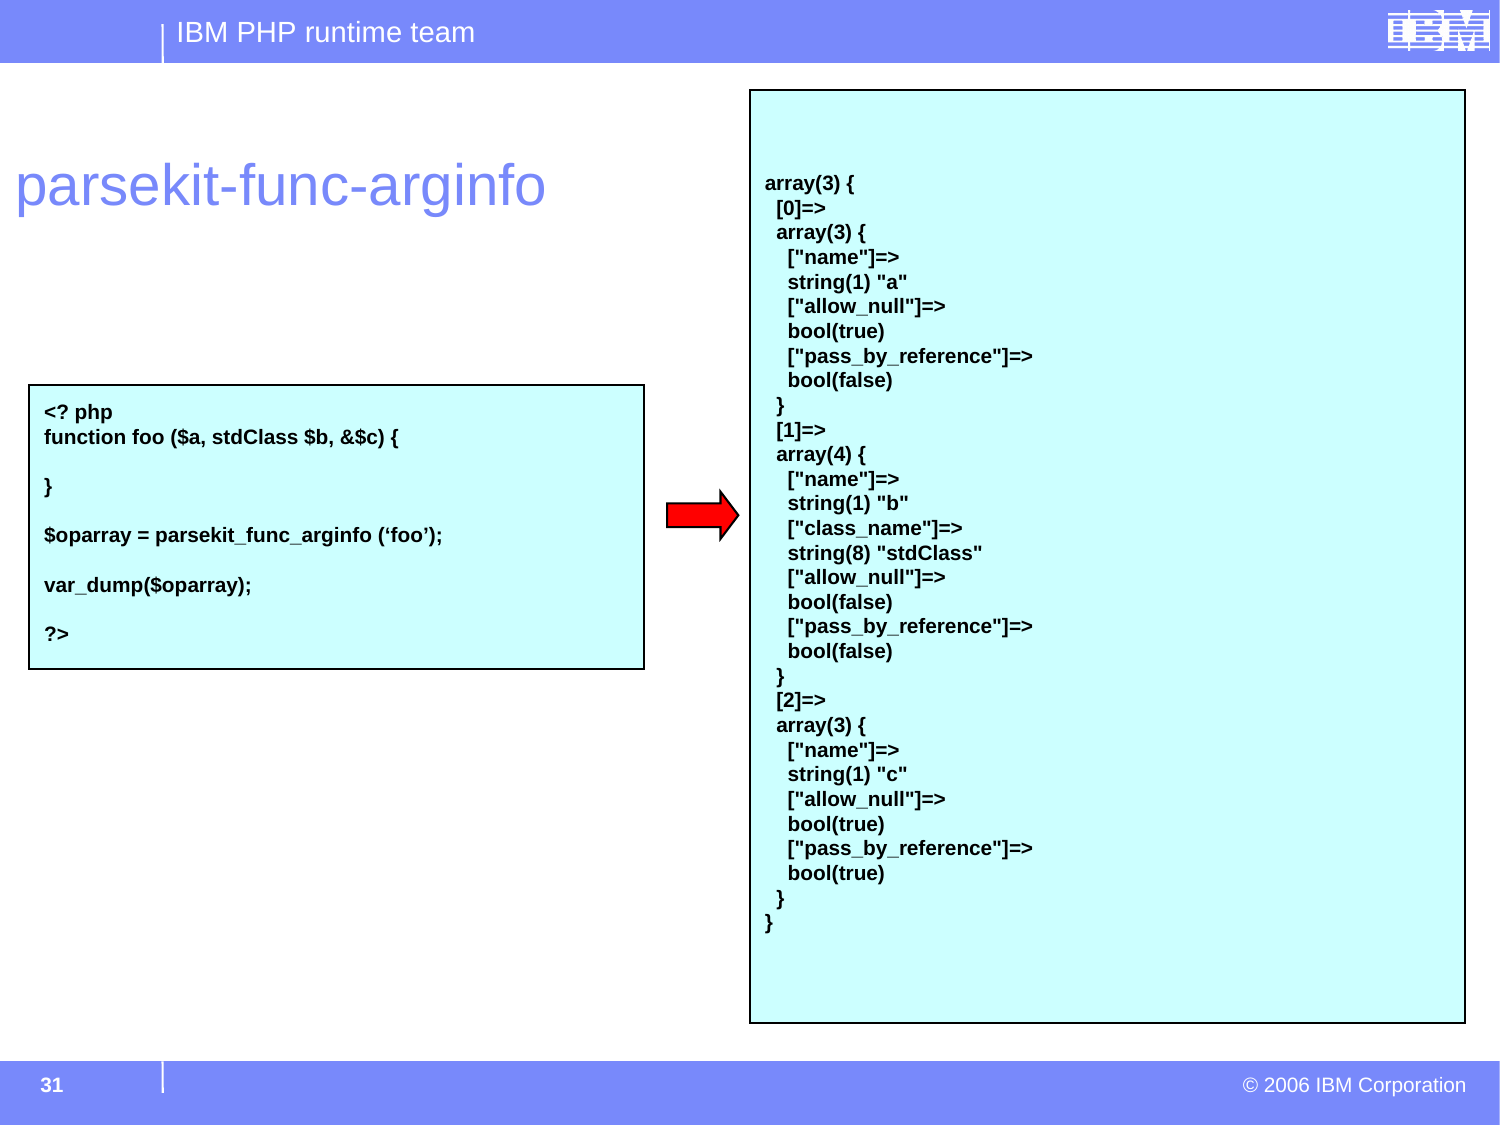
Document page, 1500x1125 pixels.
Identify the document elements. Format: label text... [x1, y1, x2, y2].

text_box [667, 491, 739, 539]
text_box parsekit-func-arginfo [0, 142, 749, 225]
text_box array(3) { [0]=> array(3) { ["name"]=> string(1) "a" ["allow_null"]=> bool(true)‏ ["pass_by_reference"]=> bool(false)‏ } [1]=> array(4) { ["name"]=> string(1) "b" ["class_name"]=> string(8) "stdClass" ["allow_null"]=> bool(false)‏ ["pass_by_reference"]=> bool(false)‏ } [2]=> array(3) { ["name"]=> string(1) "c" ["allow_null"]=> bool(true)‏ ["pass_by_reference"]=> bool(true)‏ } } [749, 90, 1465, 1024]
text_box <? php function foo ($a, stdClass $b, &$c) { } $oparray = parsekit_func_arginfo (‘foo’); var_dump($oparray); ?> [29, 385, 644, 669]
